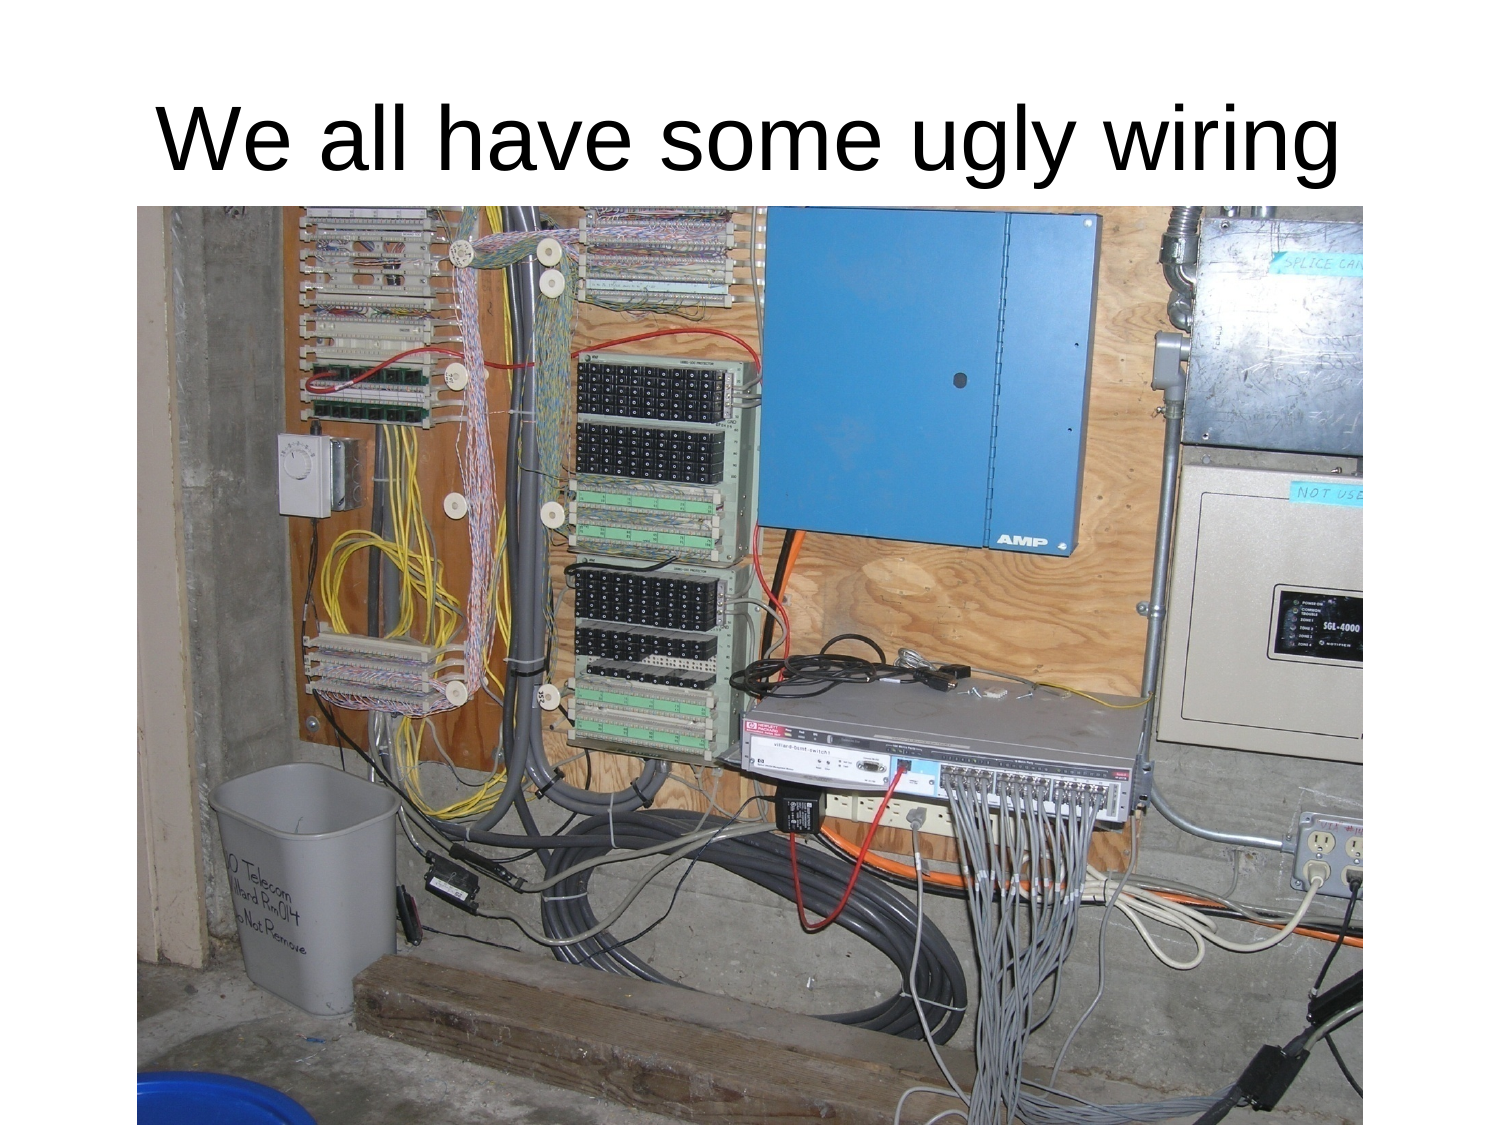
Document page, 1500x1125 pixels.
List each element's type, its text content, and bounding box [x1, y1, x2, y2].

picture [137, 206, 1363, 1125]
title We all have some ugly wiring [75, 45, 1426, 233]
